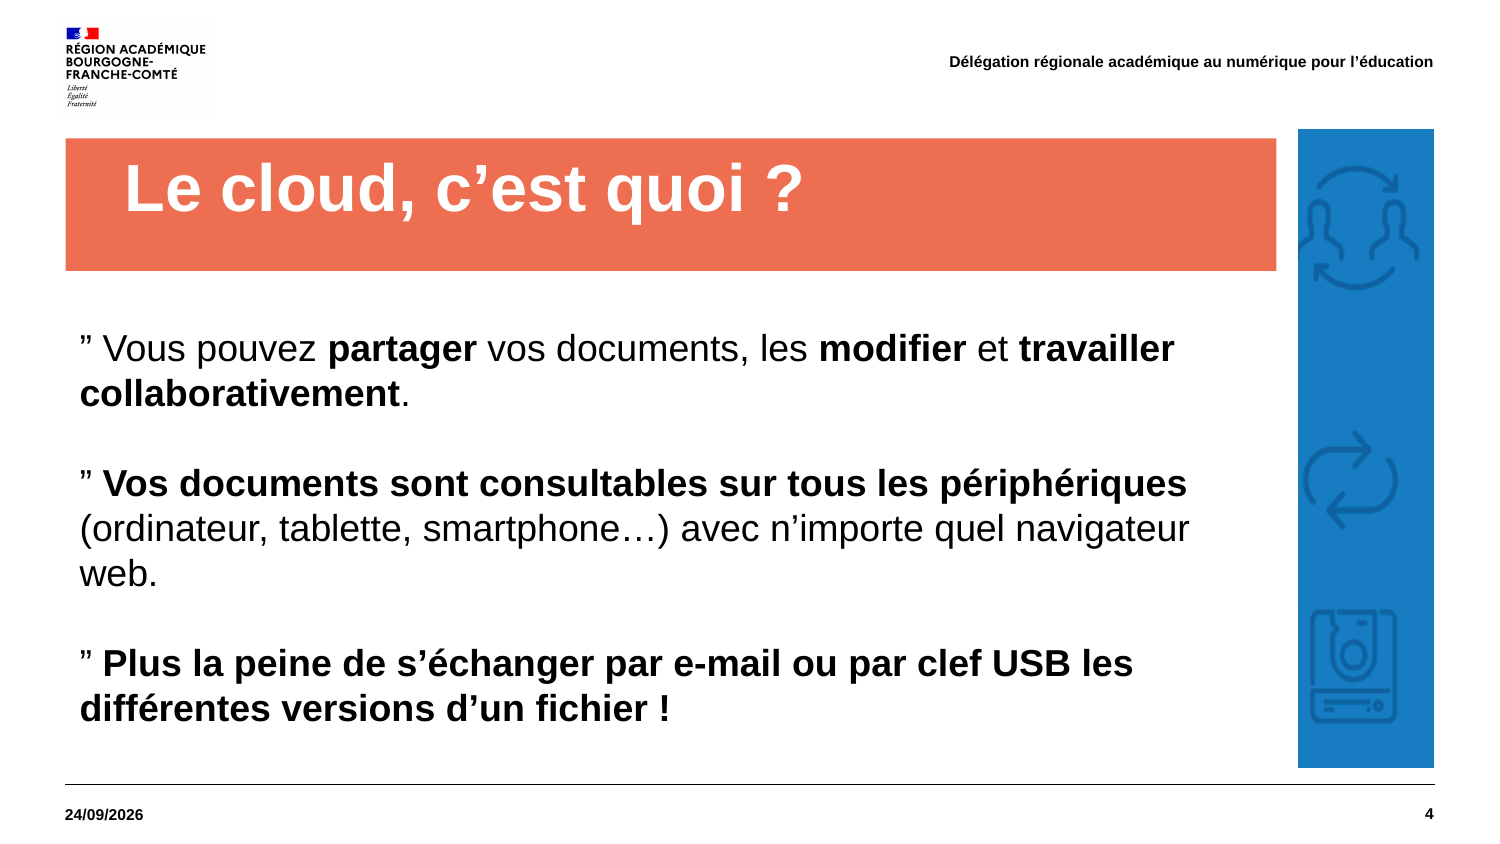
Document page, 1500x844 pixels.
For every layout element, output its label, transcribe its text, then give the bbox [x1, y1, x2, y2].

text_box Délégation régionale académique au numérique pour l’éducation [470, 32, 1434, 90]
text_box Le cloud, c’est quoi ? [65, 138, 1277, 271]
text_box ” Vous pouvez partager vos documents, les modifier et travailler collaborativement. ” Vos documents sont consultables sur tous les périphériques (ordinateur, tablette, smartphone…) avec n’importe quel navigateur web. ” Plus la peine de s’échanger par e-mail ou par clef USB les différentes versions d’un fichier ! [64, 271, 1276, 782]
picture [55, 16, 217, 118]
picture [1298, 129, 1434, 768]
text_box <numéro> [1213, 784, 1434, 843]
text_box 08/06/2021 [64, 786, 251, 843]
